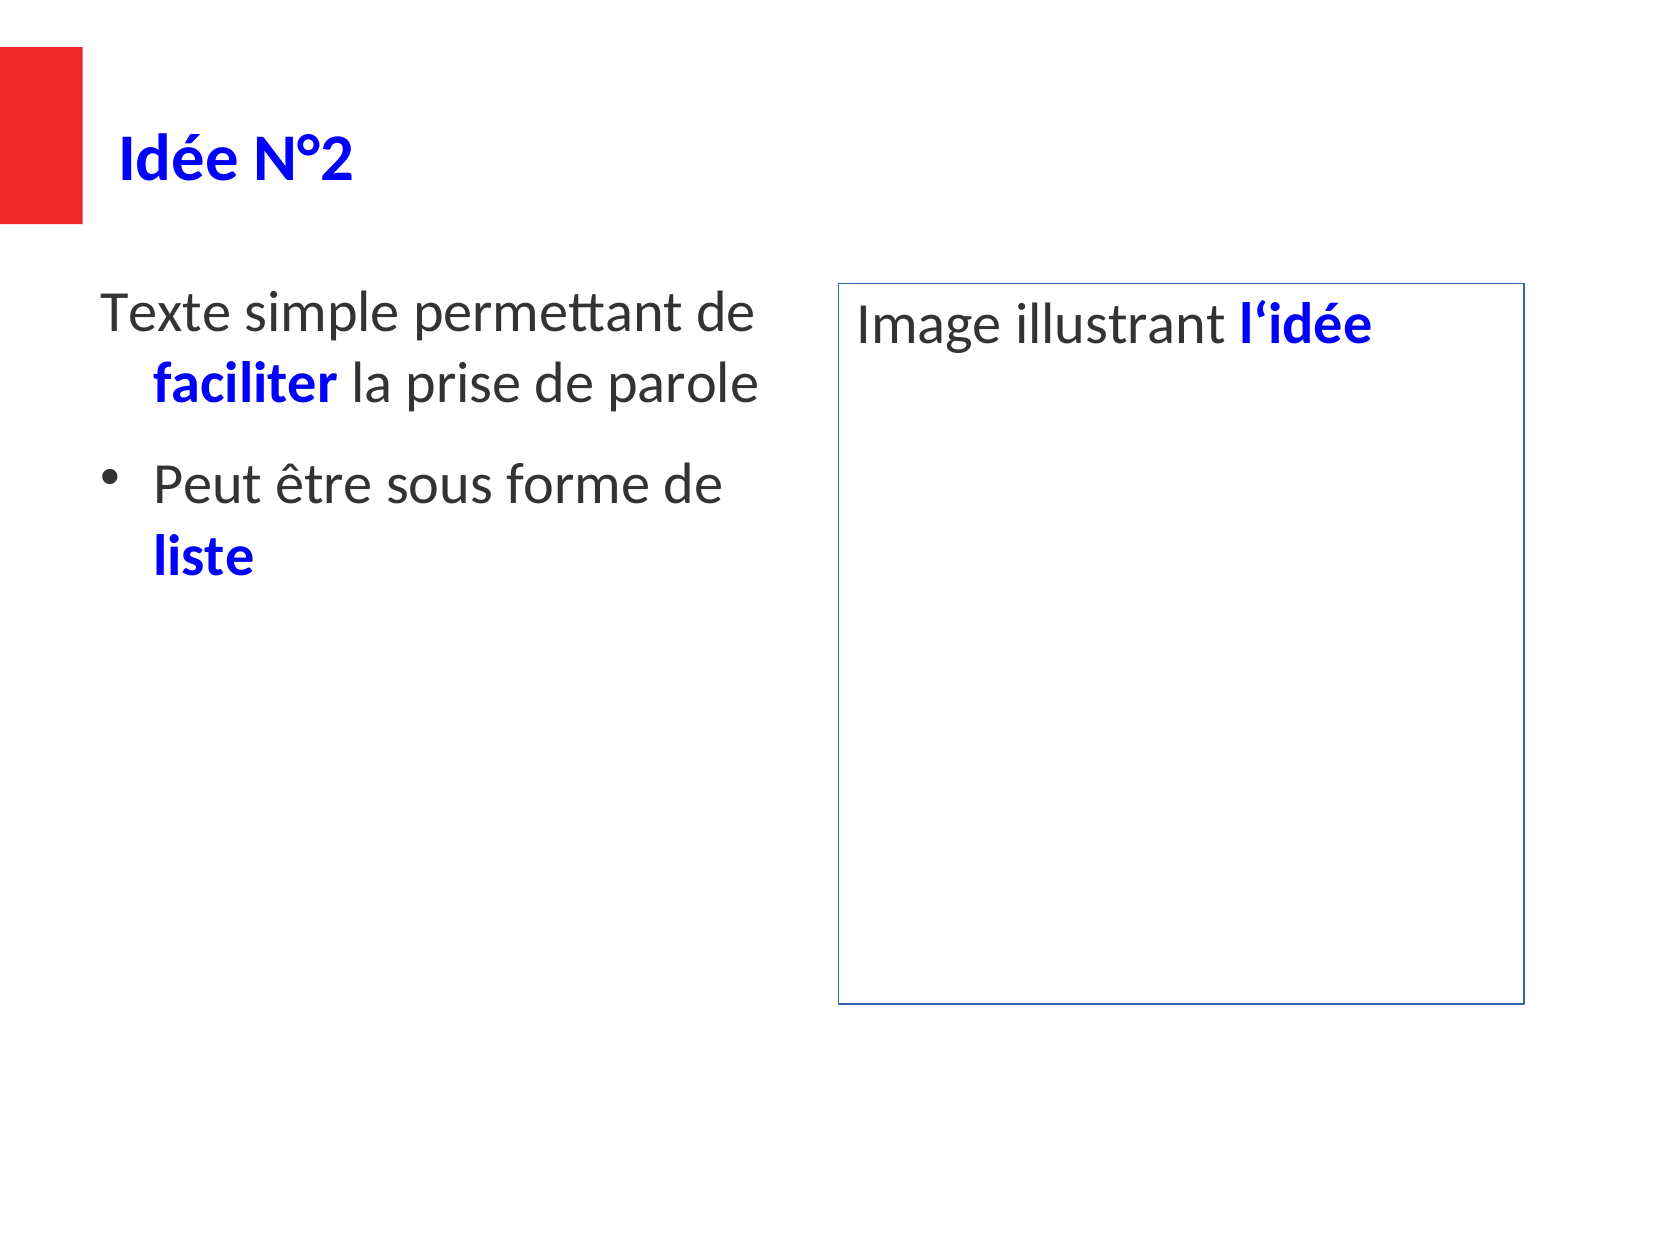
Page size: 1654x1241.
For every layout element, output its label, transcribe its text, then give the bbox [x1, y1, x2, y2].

title Idée N°2 [118, 49, 1571, 257]
text_box Texte simple permettant de faciliter la prise de parole Peut être sous forme de liste [82, 271, 792, 996]
text_box Image illustrant l‘idée [838, 283, 1524, 1005]
